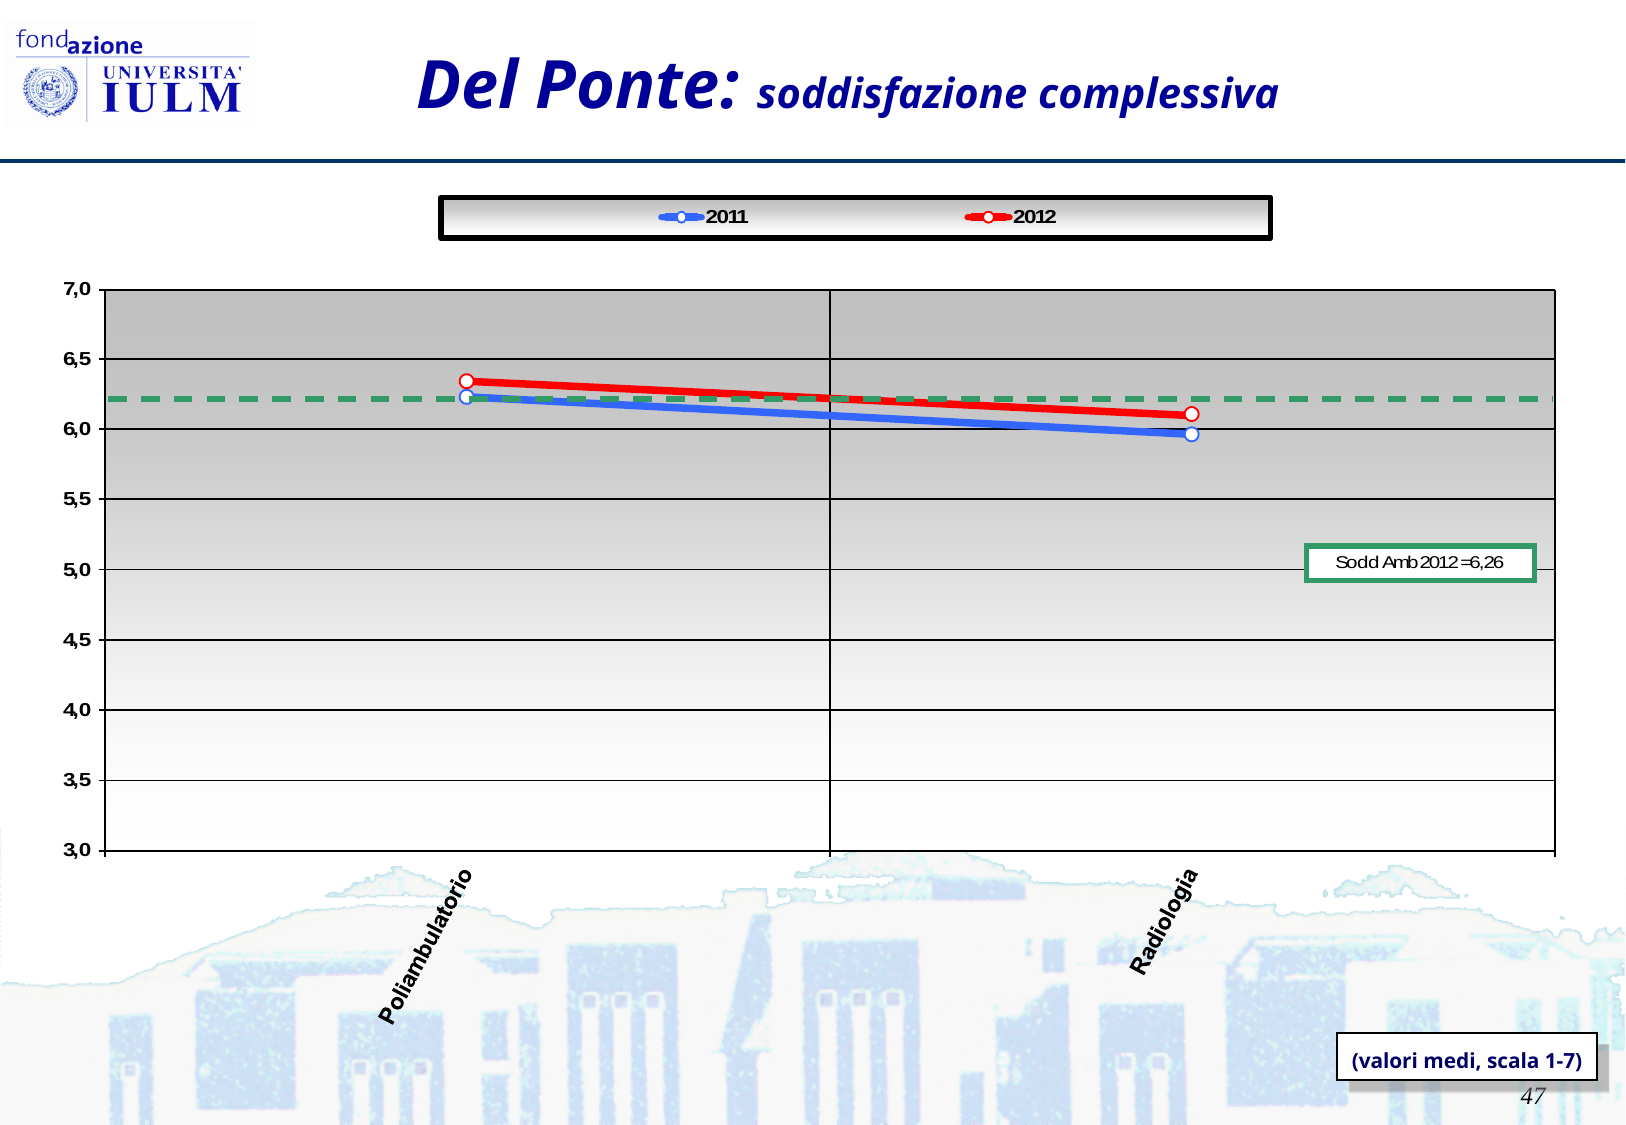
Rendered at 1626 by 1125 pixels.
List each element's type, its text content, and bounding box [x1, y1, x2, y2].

picture [46, 151, 1620, 1125]
text_box (valori medi, scala 1-7) [1337, 1032, 1597, 1081]
text_box Del Ponte: soddisfazione complessiva [304, 18, 1392, 144]
picture [5, 19, 256, 127]
